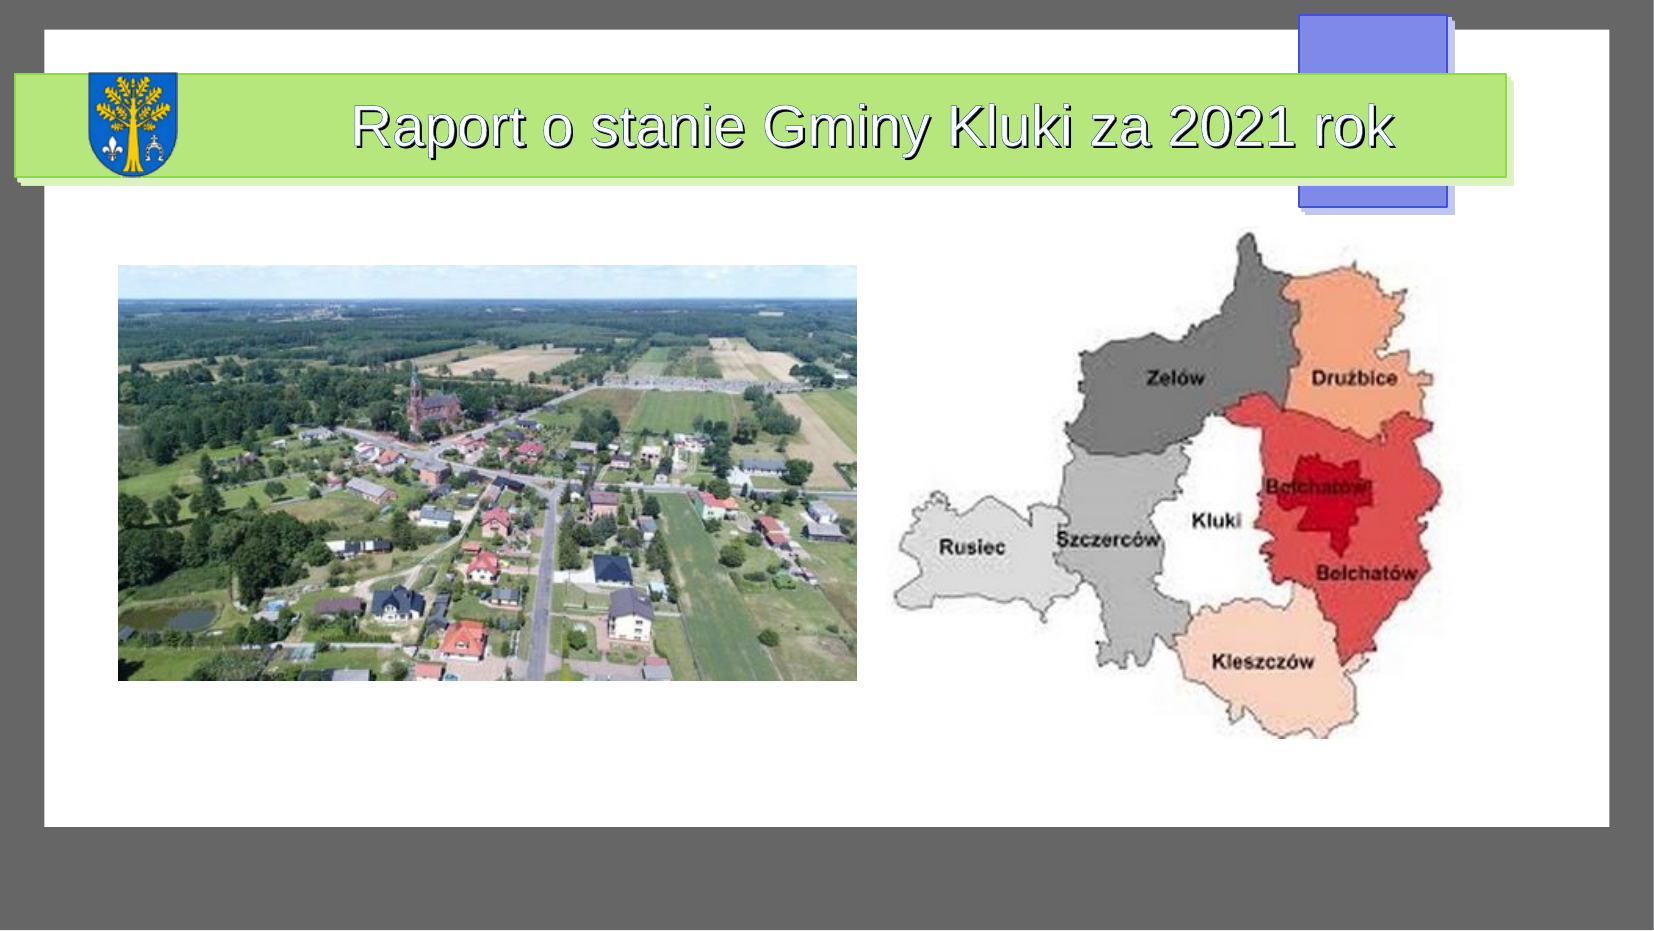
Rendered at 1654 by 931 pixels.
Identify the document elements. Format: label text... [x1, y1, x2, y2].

picture [885, 226, 1477, 739]
title Raport o stanie Gminy Kluki za 2021 rok [236, 73, 1654, 178]
picture [88, 72, 178, 178]
picture [118, 265, 857, 681]
